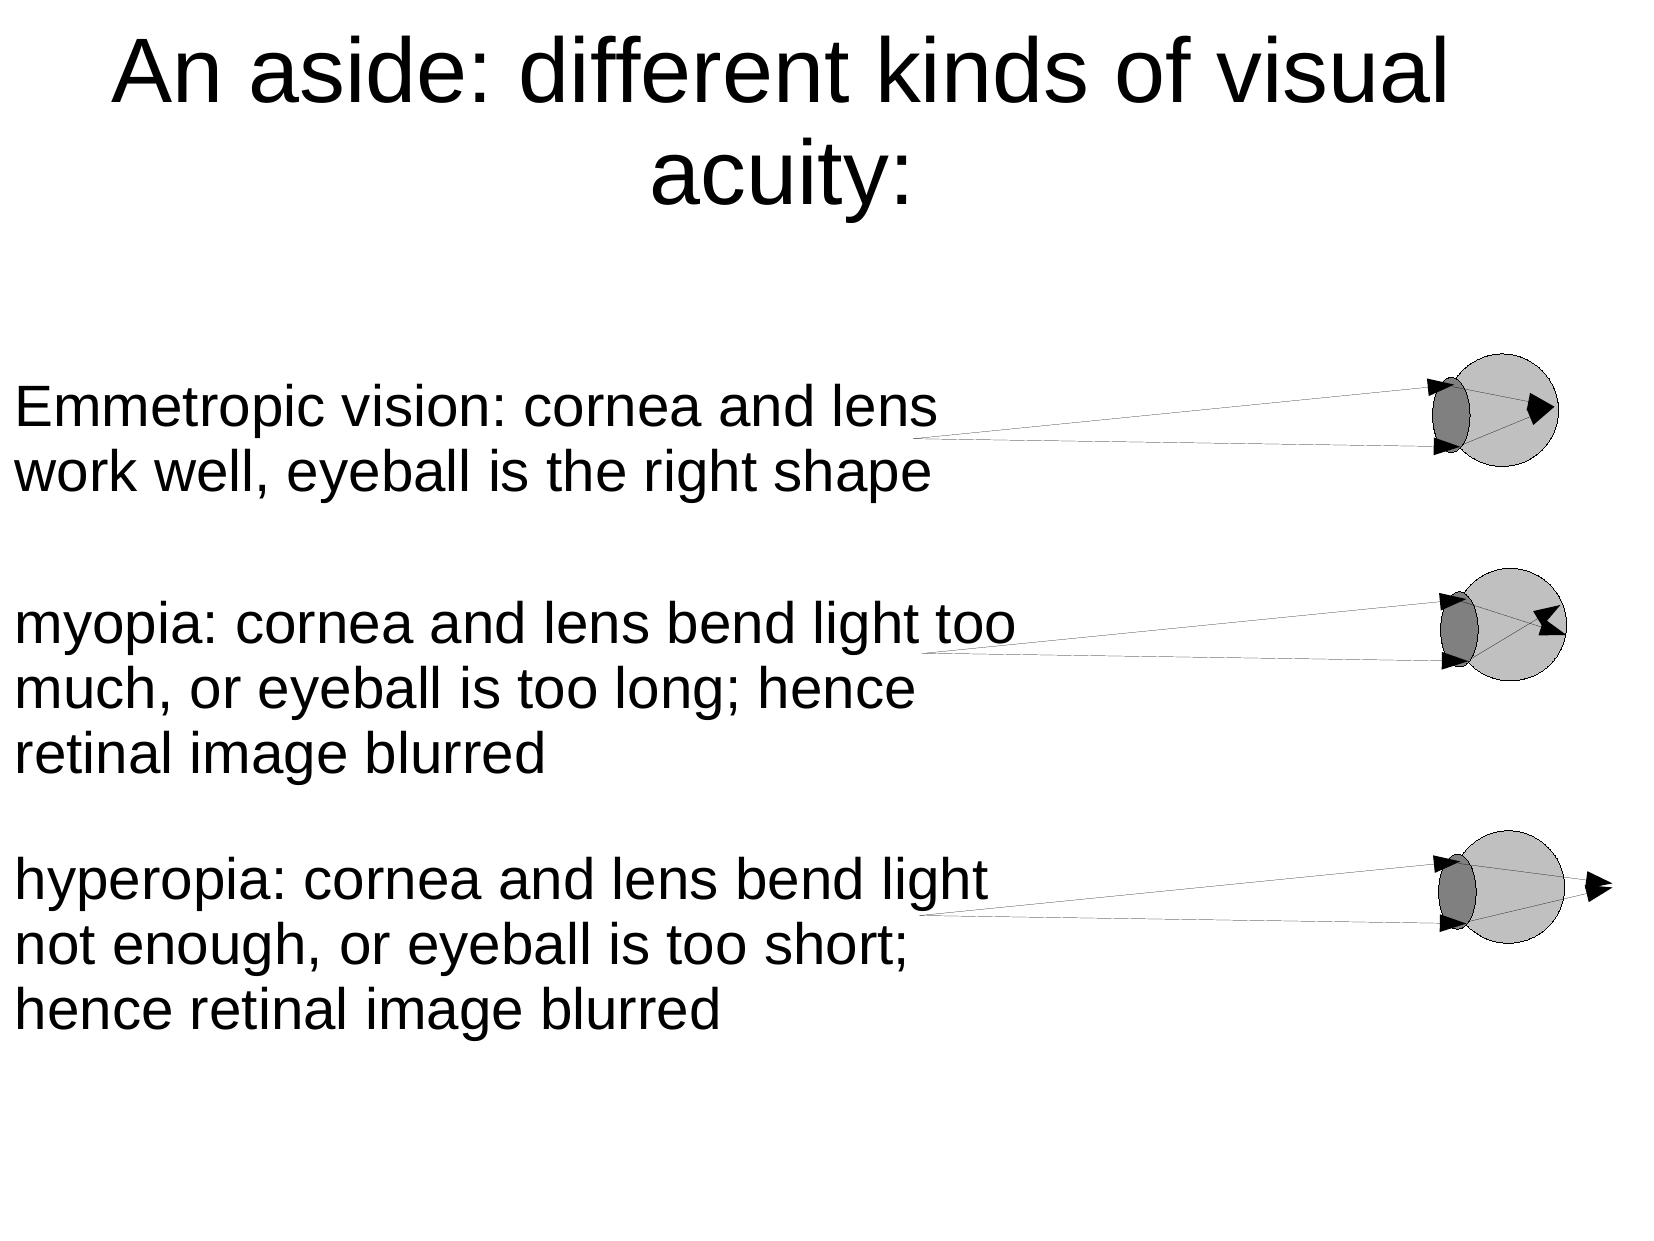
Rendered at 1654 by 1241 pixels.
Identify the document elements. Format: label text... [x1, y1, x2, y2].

text_box [1449, 830, 1564, 876]
text_box [1438, 863, 1565, 944]
text_box [1451, 568, 1567, 633]
text_box [1432, 353, 1559, 467]
text_box [1440, 602, 1566, 681]
text_box Emmetropic vision: cornea and lens work well, eyeball is the right shape [0, 366, 1038, 582]
text_box myopia: cornea and lens bend light too much, or eyeball is too long; hence retinal image blurred [0, 582, 1038, 820]
title An aside: different kinds of visual acuity: [38, 18, 1527, 226]
text_box hyperopia: cornea and lens bend light not enough, or eyeball is too short; hence retinal image blurred [0, 839, 1038, 1076]
text_box [1533, 620, 1541, 626]
